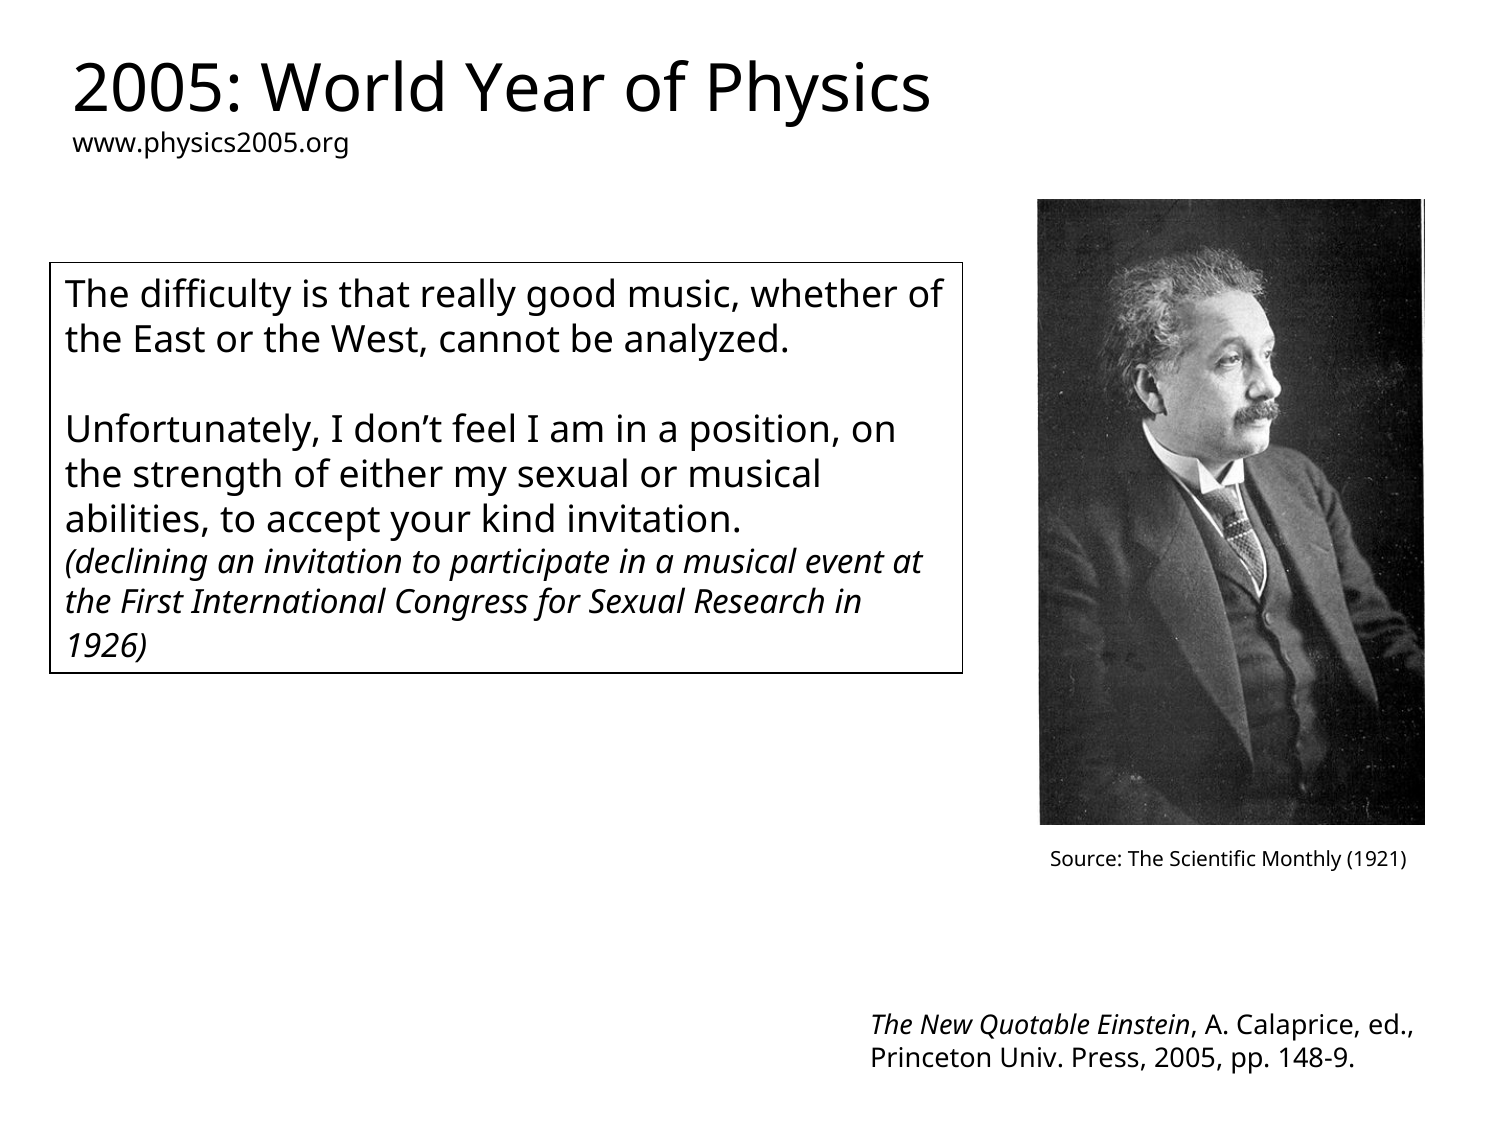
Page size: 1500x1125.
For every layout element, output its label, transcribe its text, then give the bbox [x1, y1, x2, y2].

text_box Source: The Scientific Monthly (1921) [1035, 837, 1422, 878]
text_box The difficulty is that really good music, whether of the East or the West, cannot be analyzed. Unfortunately, I don’t feel I am in a position, on the strength of either my sexual or musical abilities, to accept your kind invitation. (declining an invitation to participate in a musical event at the First International Congress for Sexual Research in 1926) [49, 262, 963, 673]
picture [1037, 199, 1425, 826]
text_box 2005: World Year of Physics www.physics2005.org [57, 37, 949, 166]
text_box The New Quotable Einstein, A. Calaprice, ed., Princeton Univ. Press, 2005, pp. 148-9. [855, 999, 1437, 1081]
